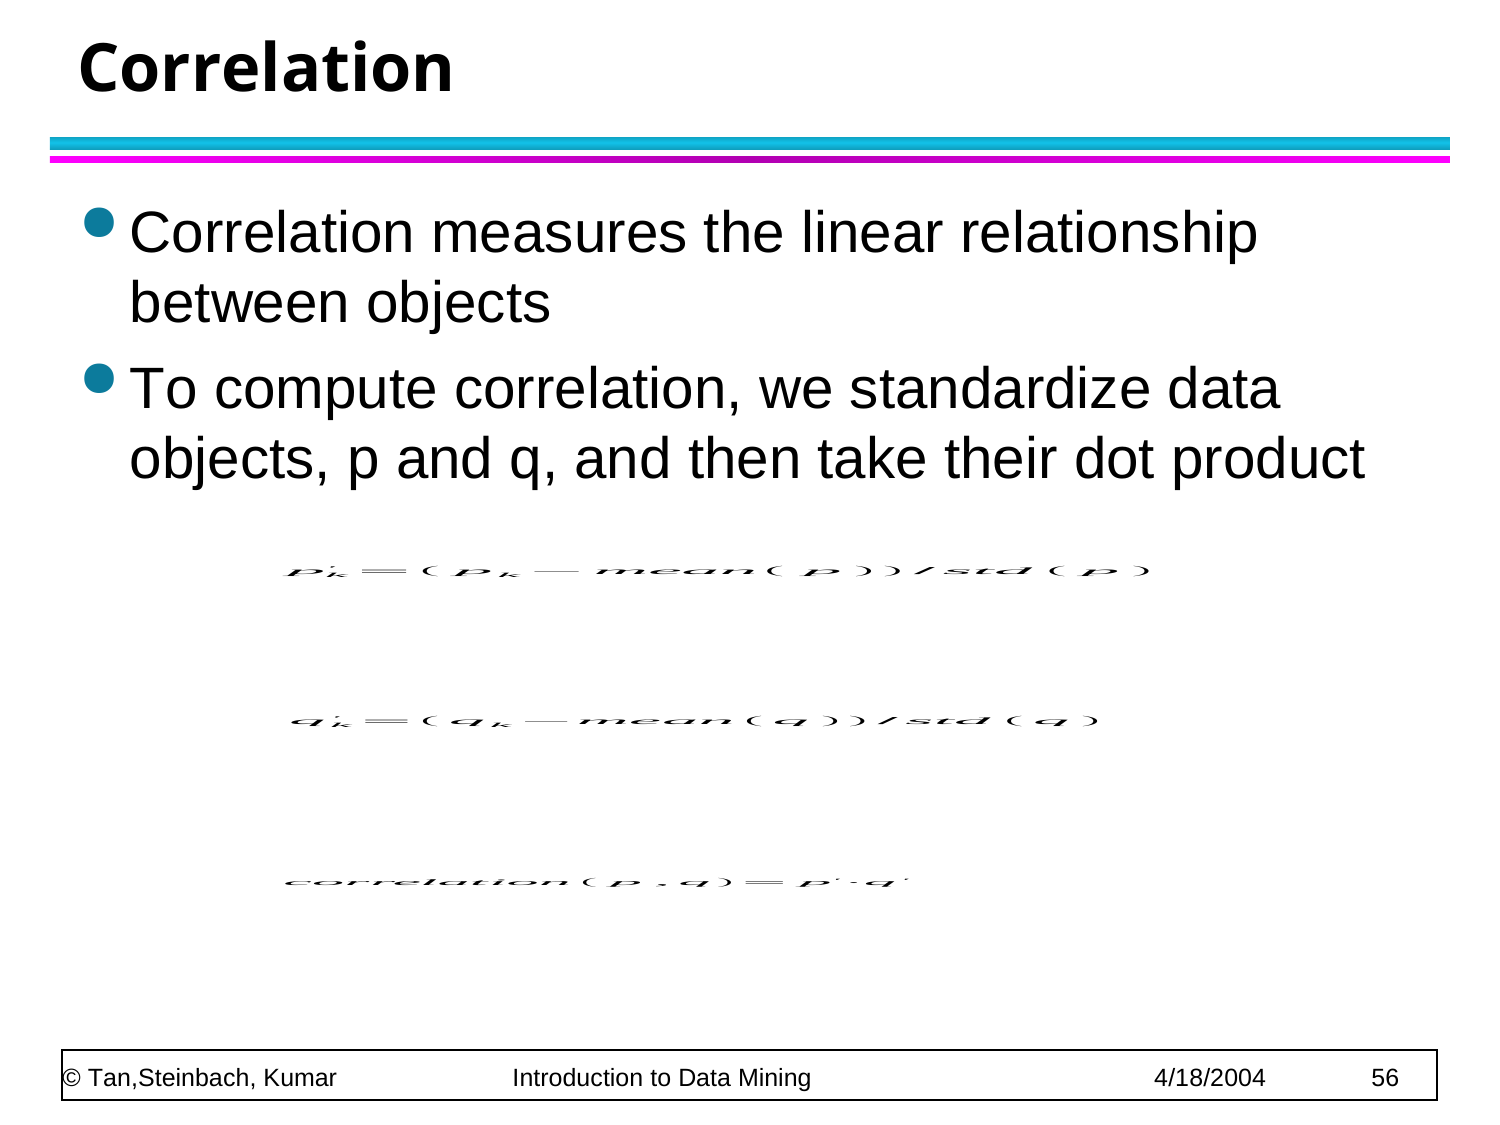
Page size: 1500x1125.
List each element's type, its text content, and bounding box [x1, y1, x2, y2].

title Correlation [62, 22, 1421, 113]
chart [267, 877, 1029, 976]
chart [258, 564, 1163, 678]
chart [270, 714, 1134, 828]
list Correlation measures the linear relationship between objects To compute correlation, we standardize data objects, p and q, and then take their dot product [67, 187, 1432, 1038]
